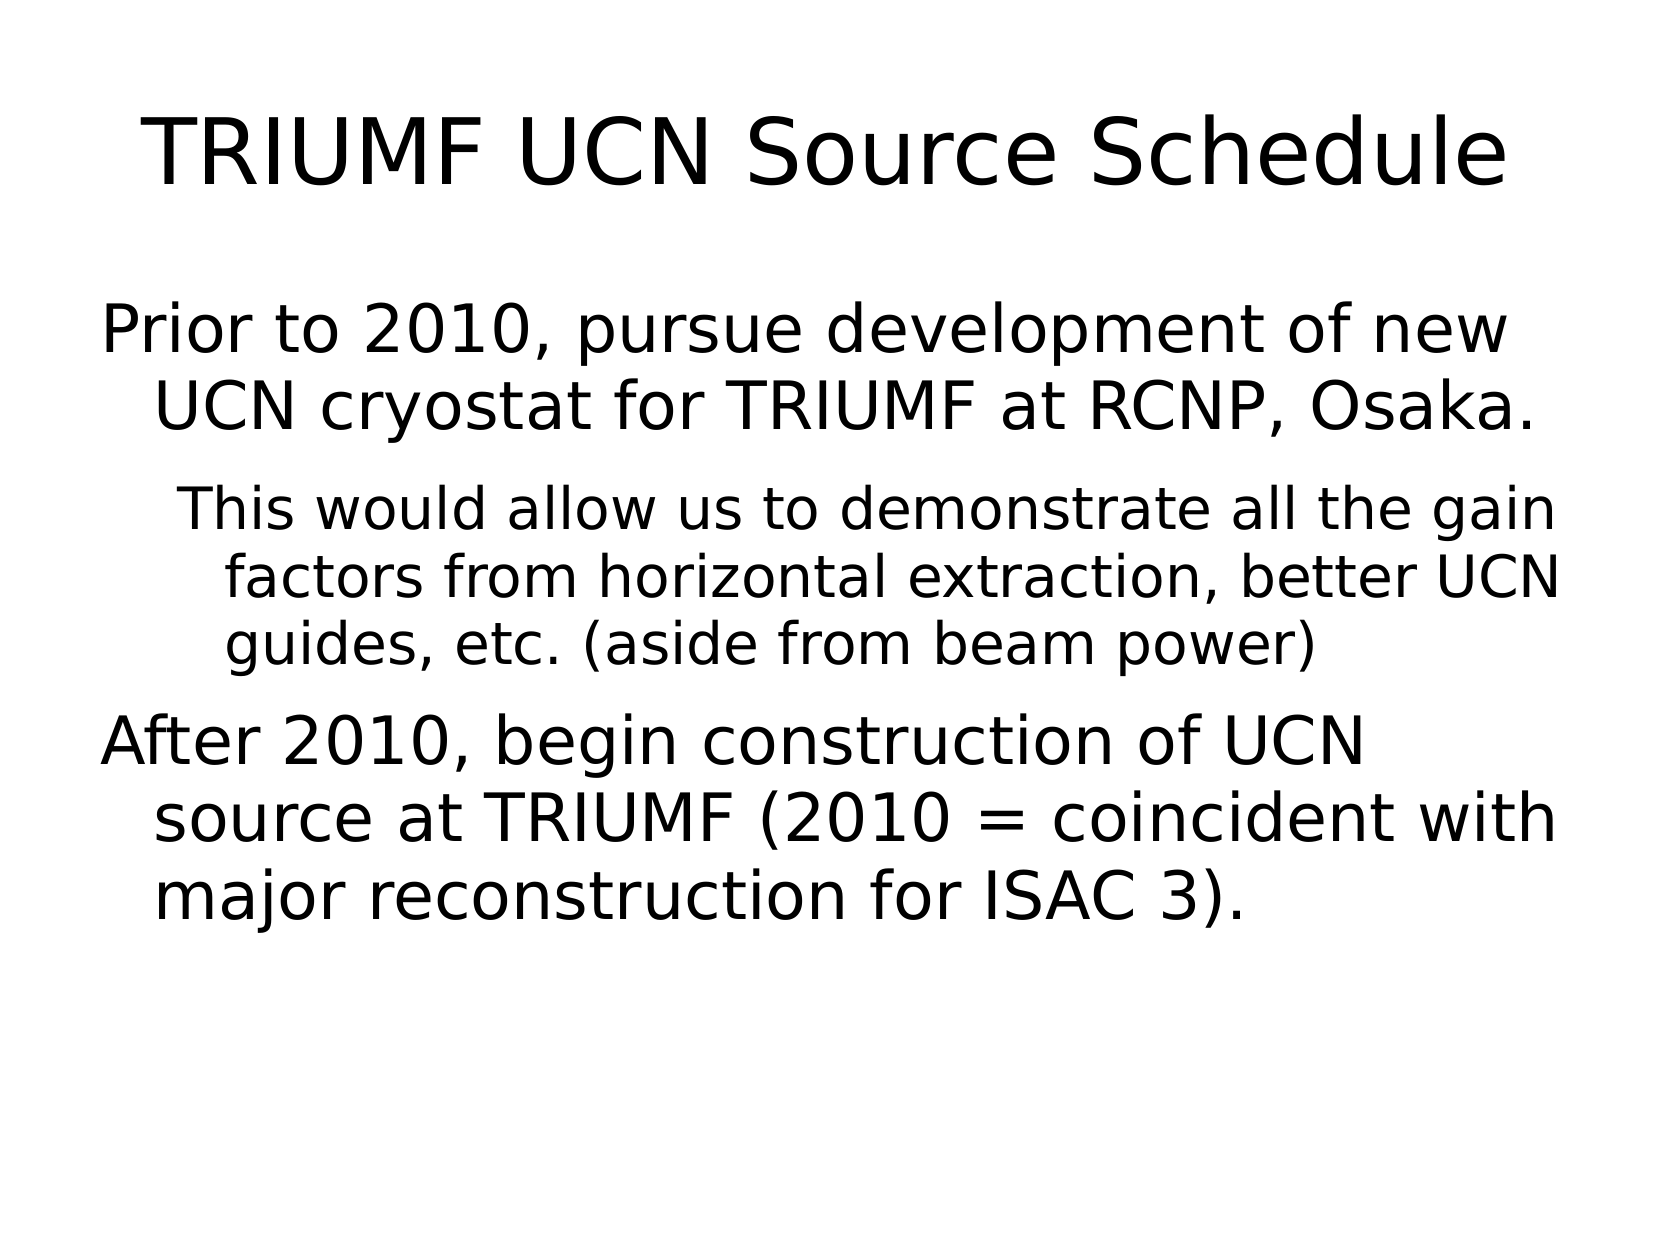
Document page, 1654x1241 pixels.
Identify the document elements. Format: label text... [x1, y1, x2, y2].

list Prior to 2010, pursue development of new UCN cryostat for TRIUMF at RCNP, Osaka. This would allow us to demonstrate all the gain factors from horizontal extraction, better UCN guides, etc. (aside from beam power) After 2010, begin construction of UCN source at TRIUMF (2010 = coincident with major reconstruction for ISAC 3). [82, 290, 1571, 1094]
title TRIUMF UCN Source Schedule [82, 56, 1571, 250]
